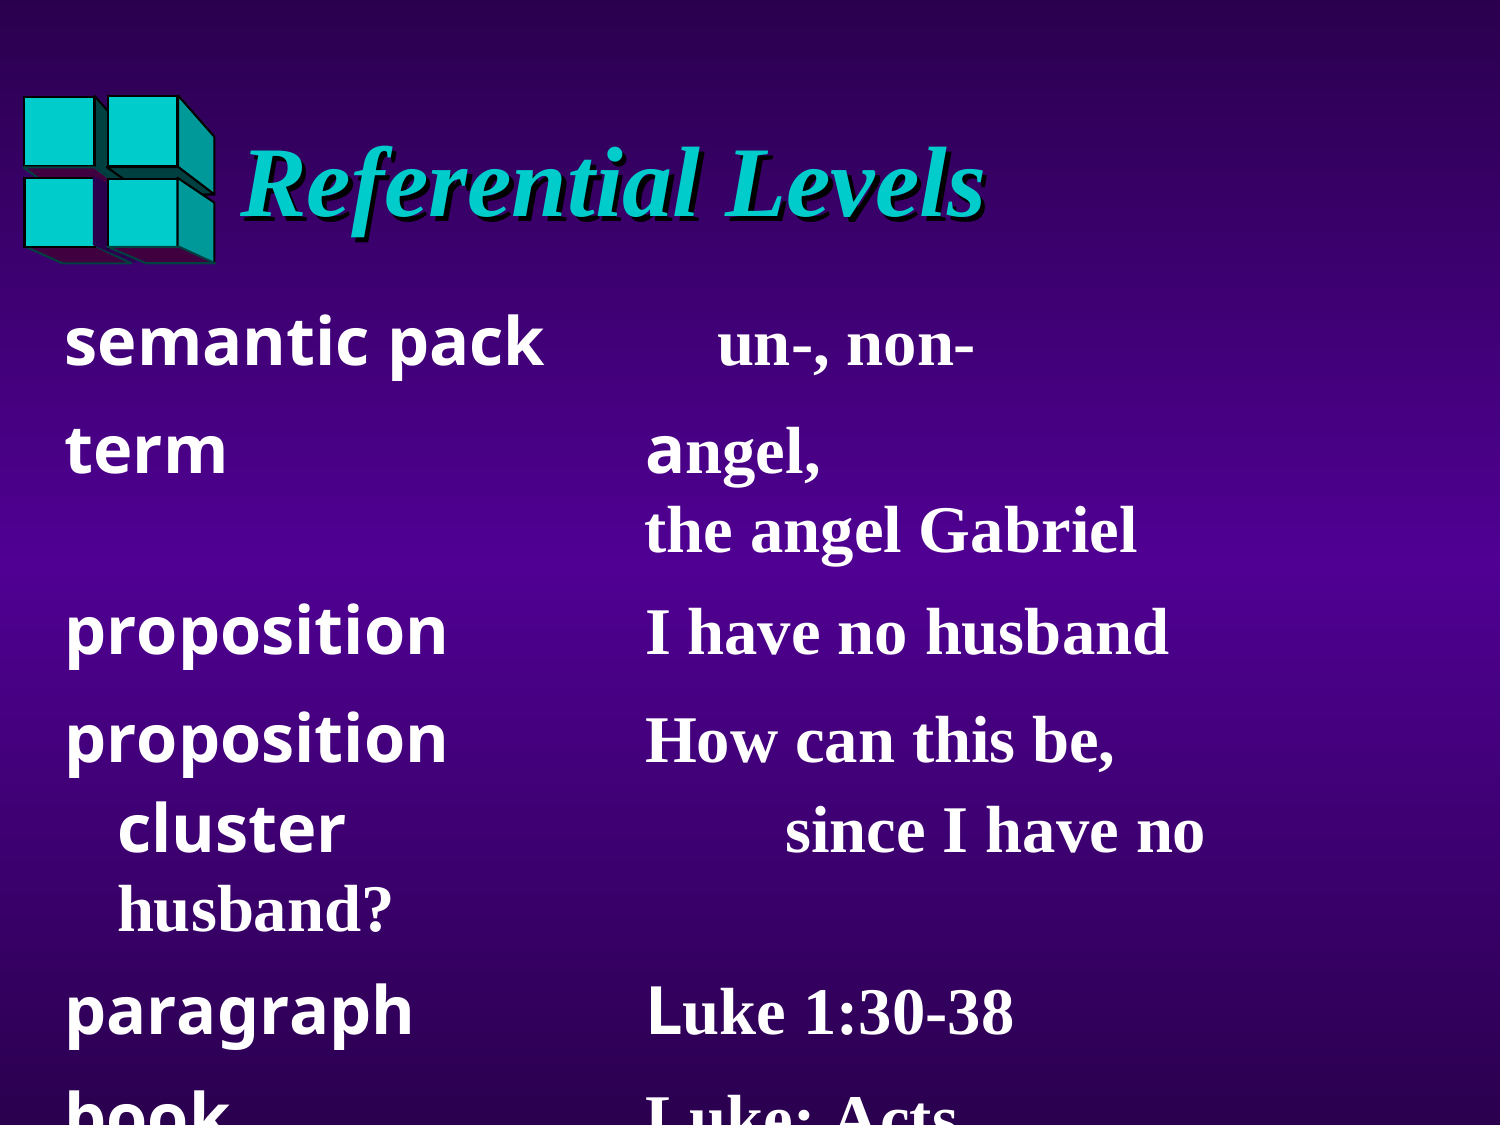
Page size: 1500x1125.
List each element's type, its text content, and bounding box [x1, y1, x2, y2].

list semantic pack un-, non- term angel, the angel Gabriel proposition I have no husband proposition How can this be, cluster since I have no husband? paragraph Luke 1:30-38 book Luke; Acts monologue Luke-Acts [49, 287, 1500, 1104]
title Referential Levels [224, 78, 1388, 287]
